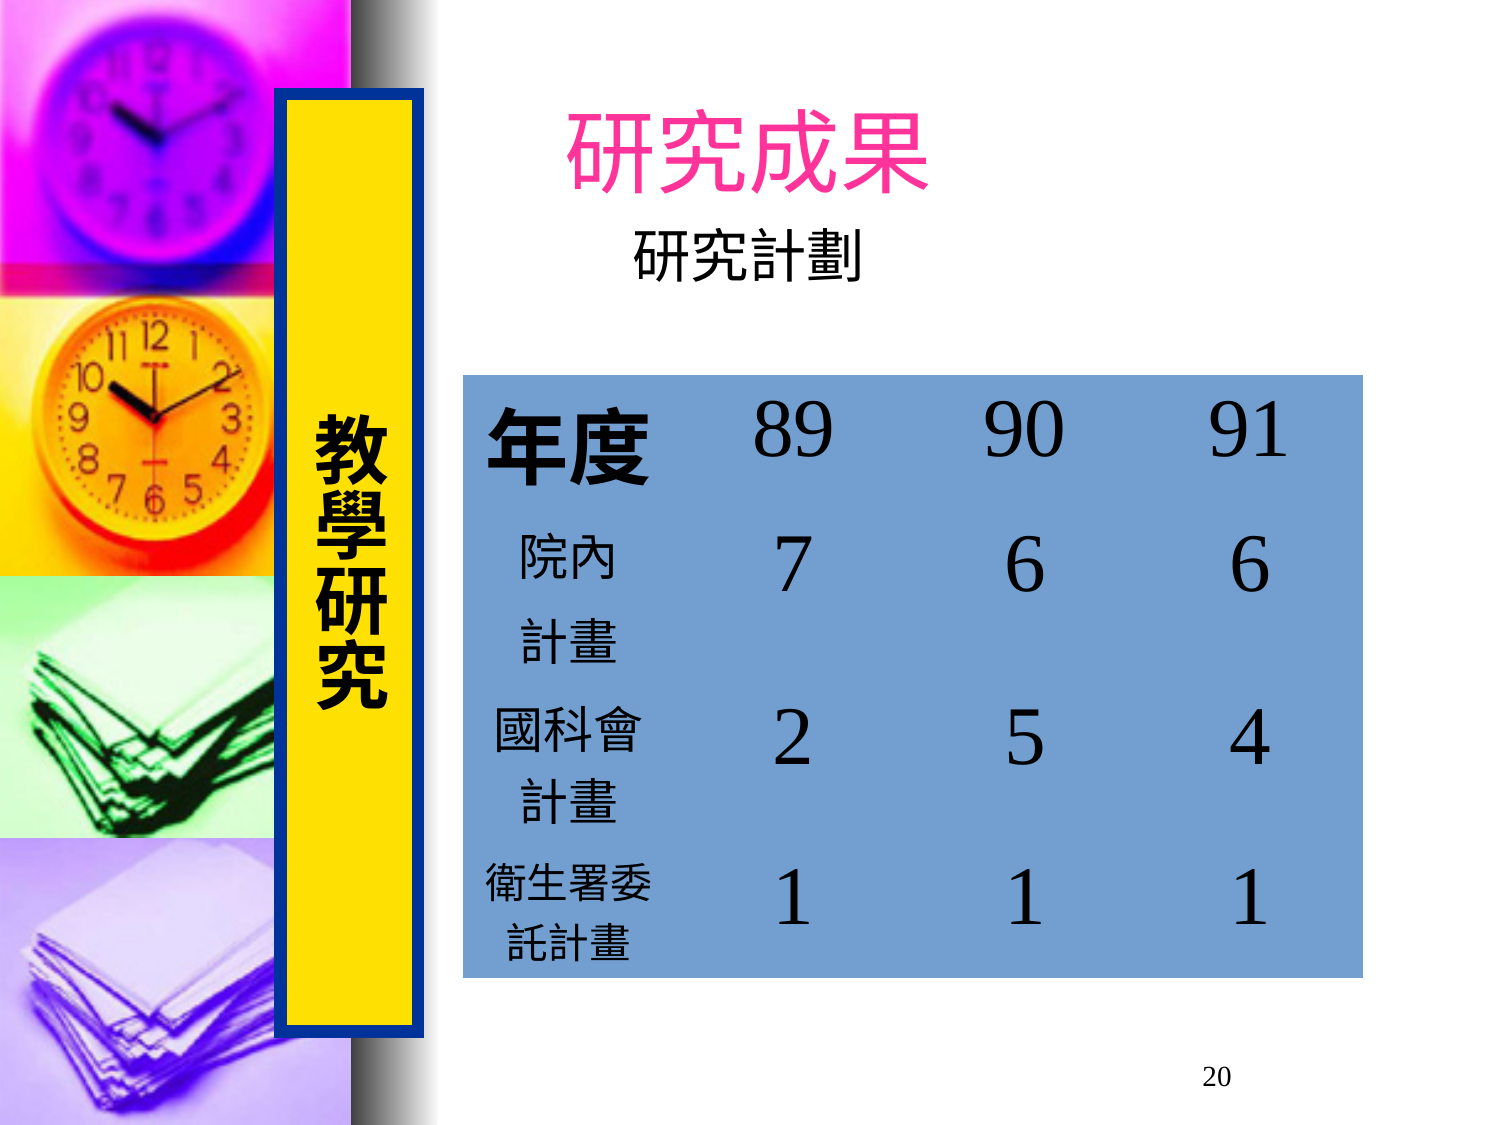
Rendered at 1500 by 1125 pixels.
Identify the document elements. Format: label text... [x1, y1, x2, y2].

table_header 90 [913, 375, 1138, 510]
table_cell 7 [675, 510, 913, 683]
table_cell 衛生署委託計畫 [463, 843, 675, 978]
title 教學研究 [280, 93, 419, 1032]
table_cell 4 [1138, 683, 1363, 843]
table_cell 6 [1138, 510, 1363, 683]
table_cell 國科會計畫 [463, 683, 675, 843]
table_cell 1 [675, 843, 913, 978]
table_cell 1 [1138, 843, 1363, 978]
table_header 91 [1138, 375, 1363, 510]
table_cell 院內 計畫 [463, 510, 675, 683]
table_cell 6 [913, 510, 1138, 683]
table_cell 2 [675, 683, 913, 843]
table_cell 1 [913, 843, 1138, 978]
text_box [1187, 1050, 1500, 1125]
table_header 89 [675, 375, 913, 510]
table_header 年度 [463, 375, 675, 510]
list 研究成果 研究計劃 [437, 87, 1388, 1026]
table_cell 5 [913, 683, 1138, 843]
